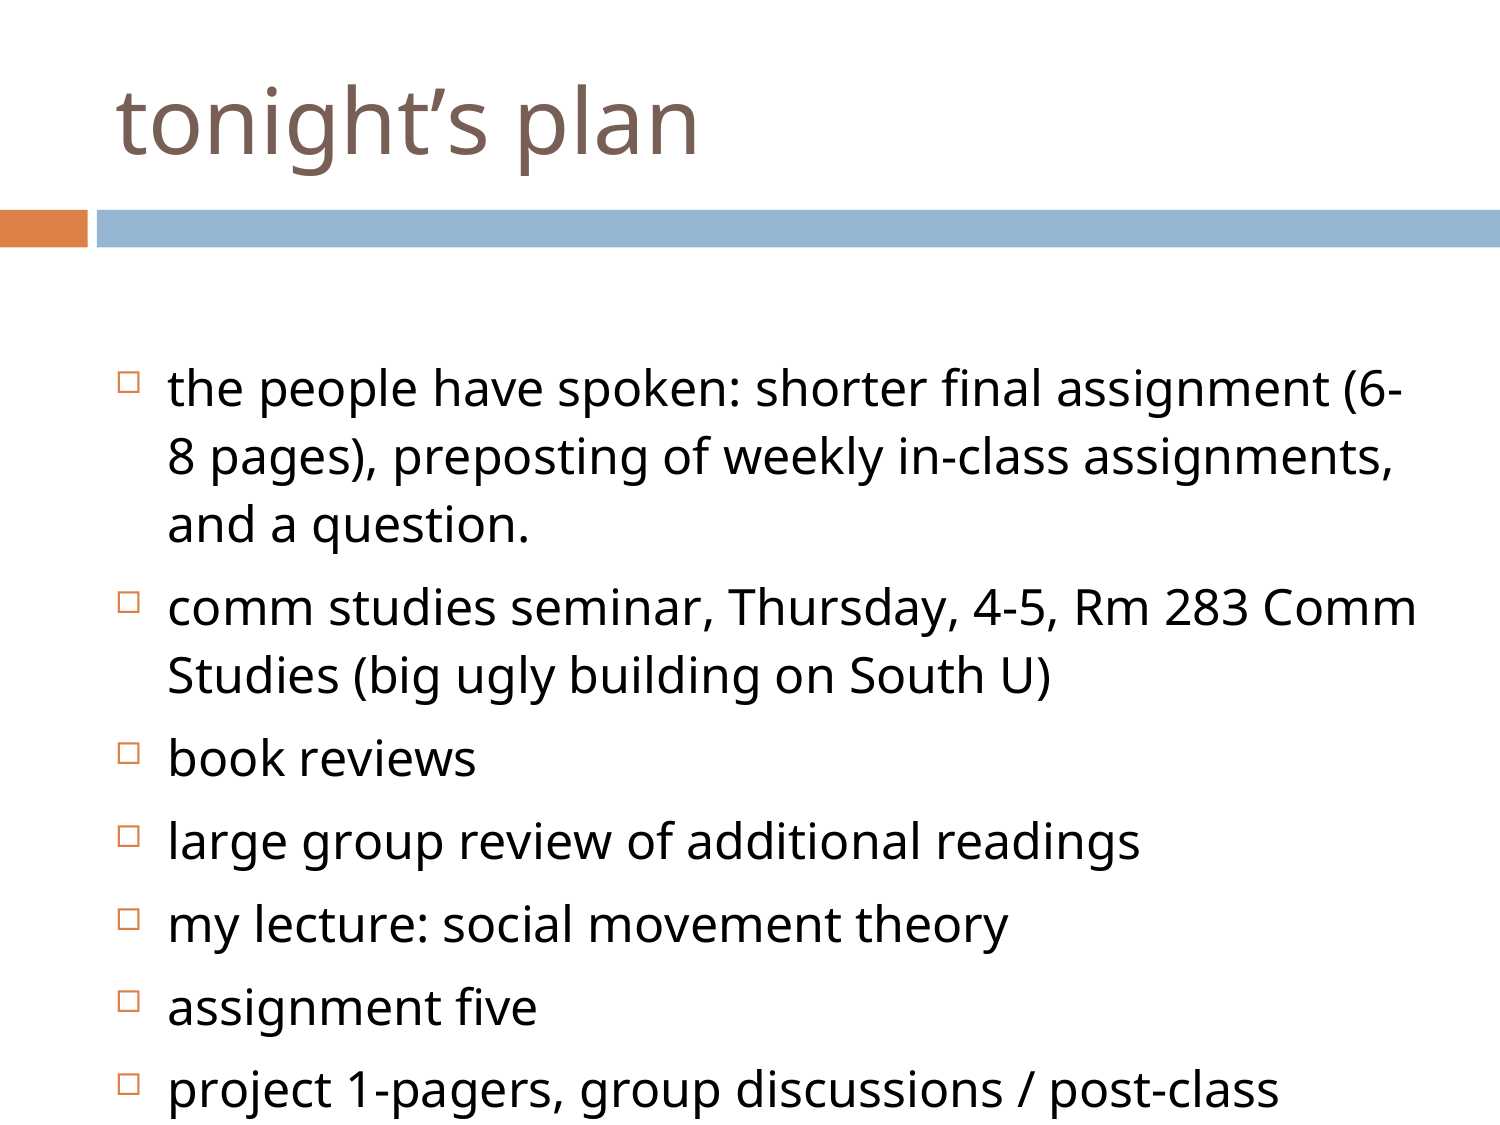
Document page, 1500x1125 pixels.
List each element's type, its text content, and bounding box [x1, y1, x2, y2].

title tonight’s plan [100, 37, 1438, 201]
list the people have spoken: shorter final assignment (6-8 pages), preposting of weekly in-class assignments, and a question. comm studies seminar, Thursday, 4-5, Rm 283 Comm Studies (big ugly building on South U) book reviews large group review of additional readings my lecture: social movement theory assignment five project 1-pagers, group discussions / post-class consultations [100, 262, 1438, 1125]
